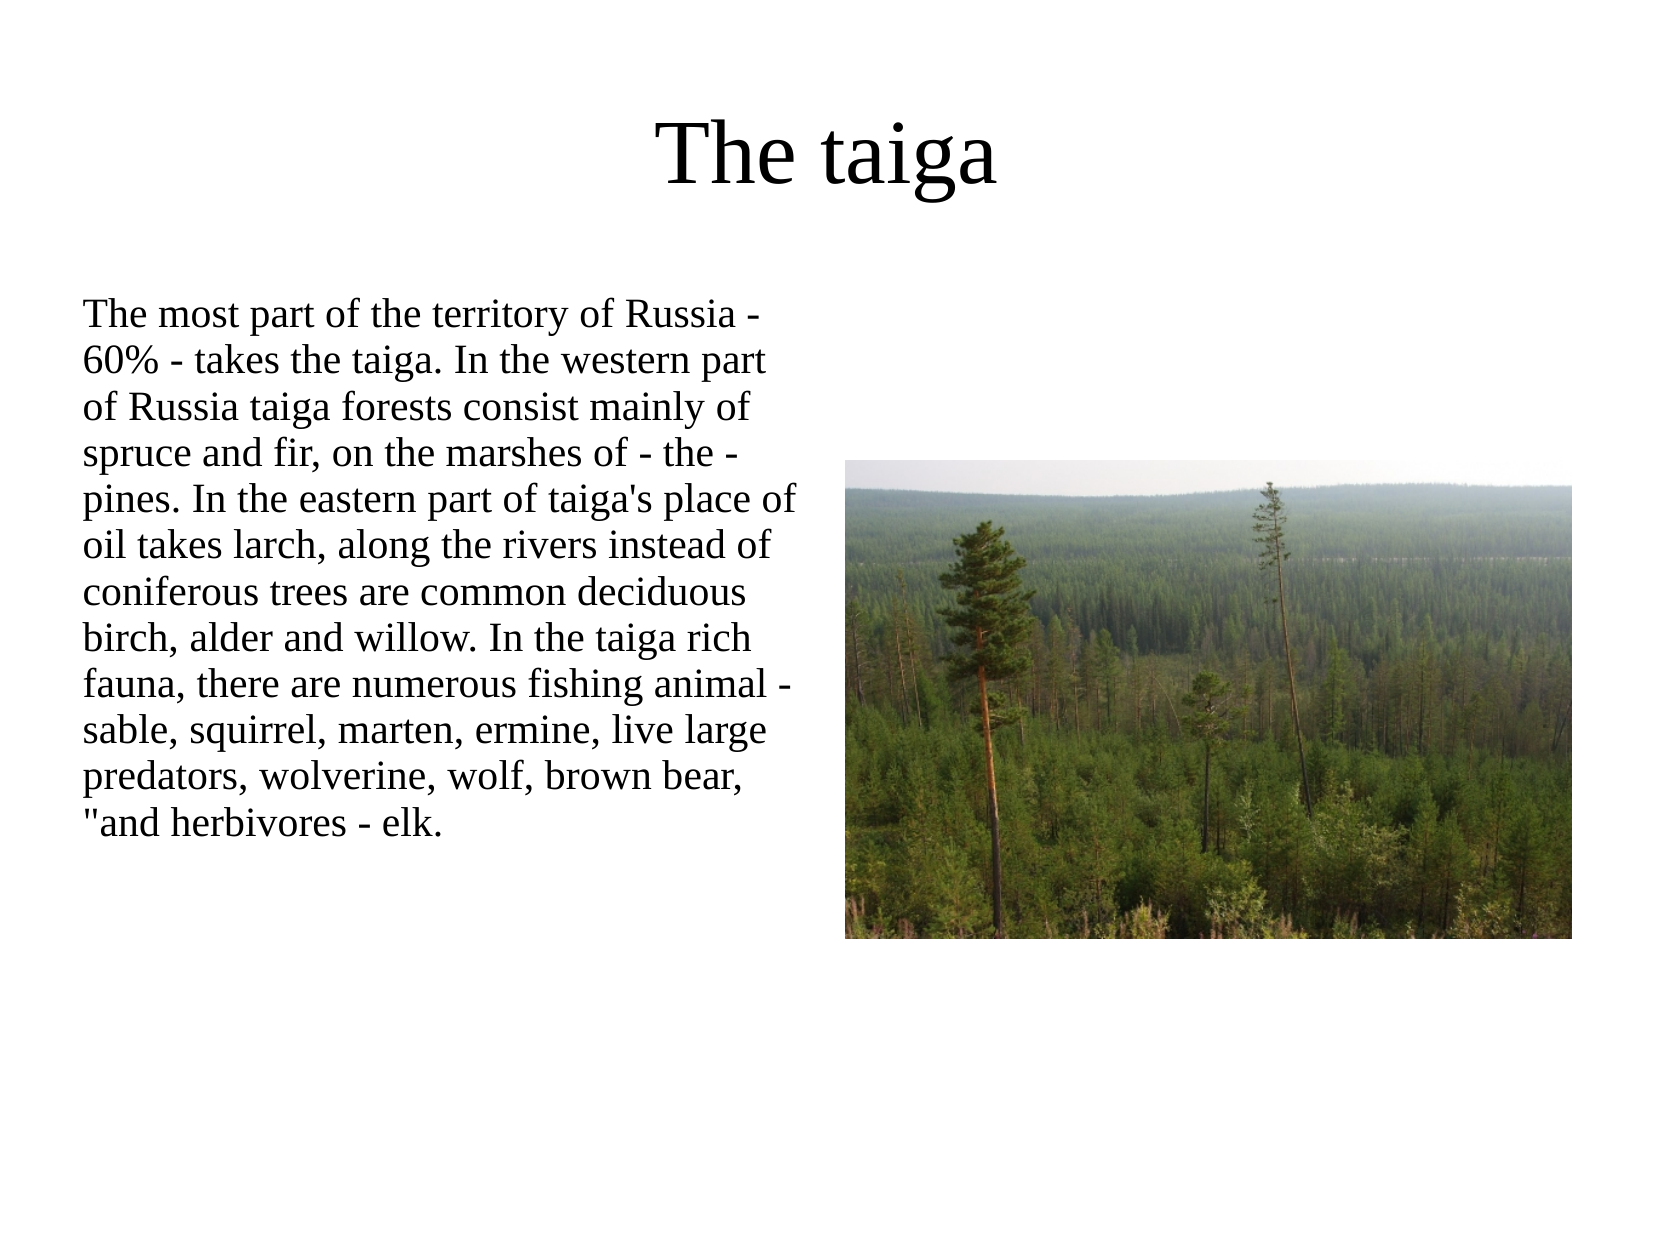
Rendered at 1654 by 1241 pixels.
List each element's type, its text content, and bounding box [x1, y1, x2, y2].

picture [845, 460, 1572, 939]
title The taiga [82, 49, 1571, 257]
list The most part of the territory of Russia - 60% - takes the taiga. In the western part of Russia taiga forests consist mainly of spruce and fir, on the marshes of - the - pines. In the eastern part of taiga's place of oil takes larch, along the rivers instead of coniferous trees are common deciduous birch, alder and willow. In the taiga rich fauna, there are numerous fishing animal - sable, squirrel, marten, ermine, live large predators, wolverine, wolf, brown bear, "and herbivores - elk. [82, 290, 809, 1109]
